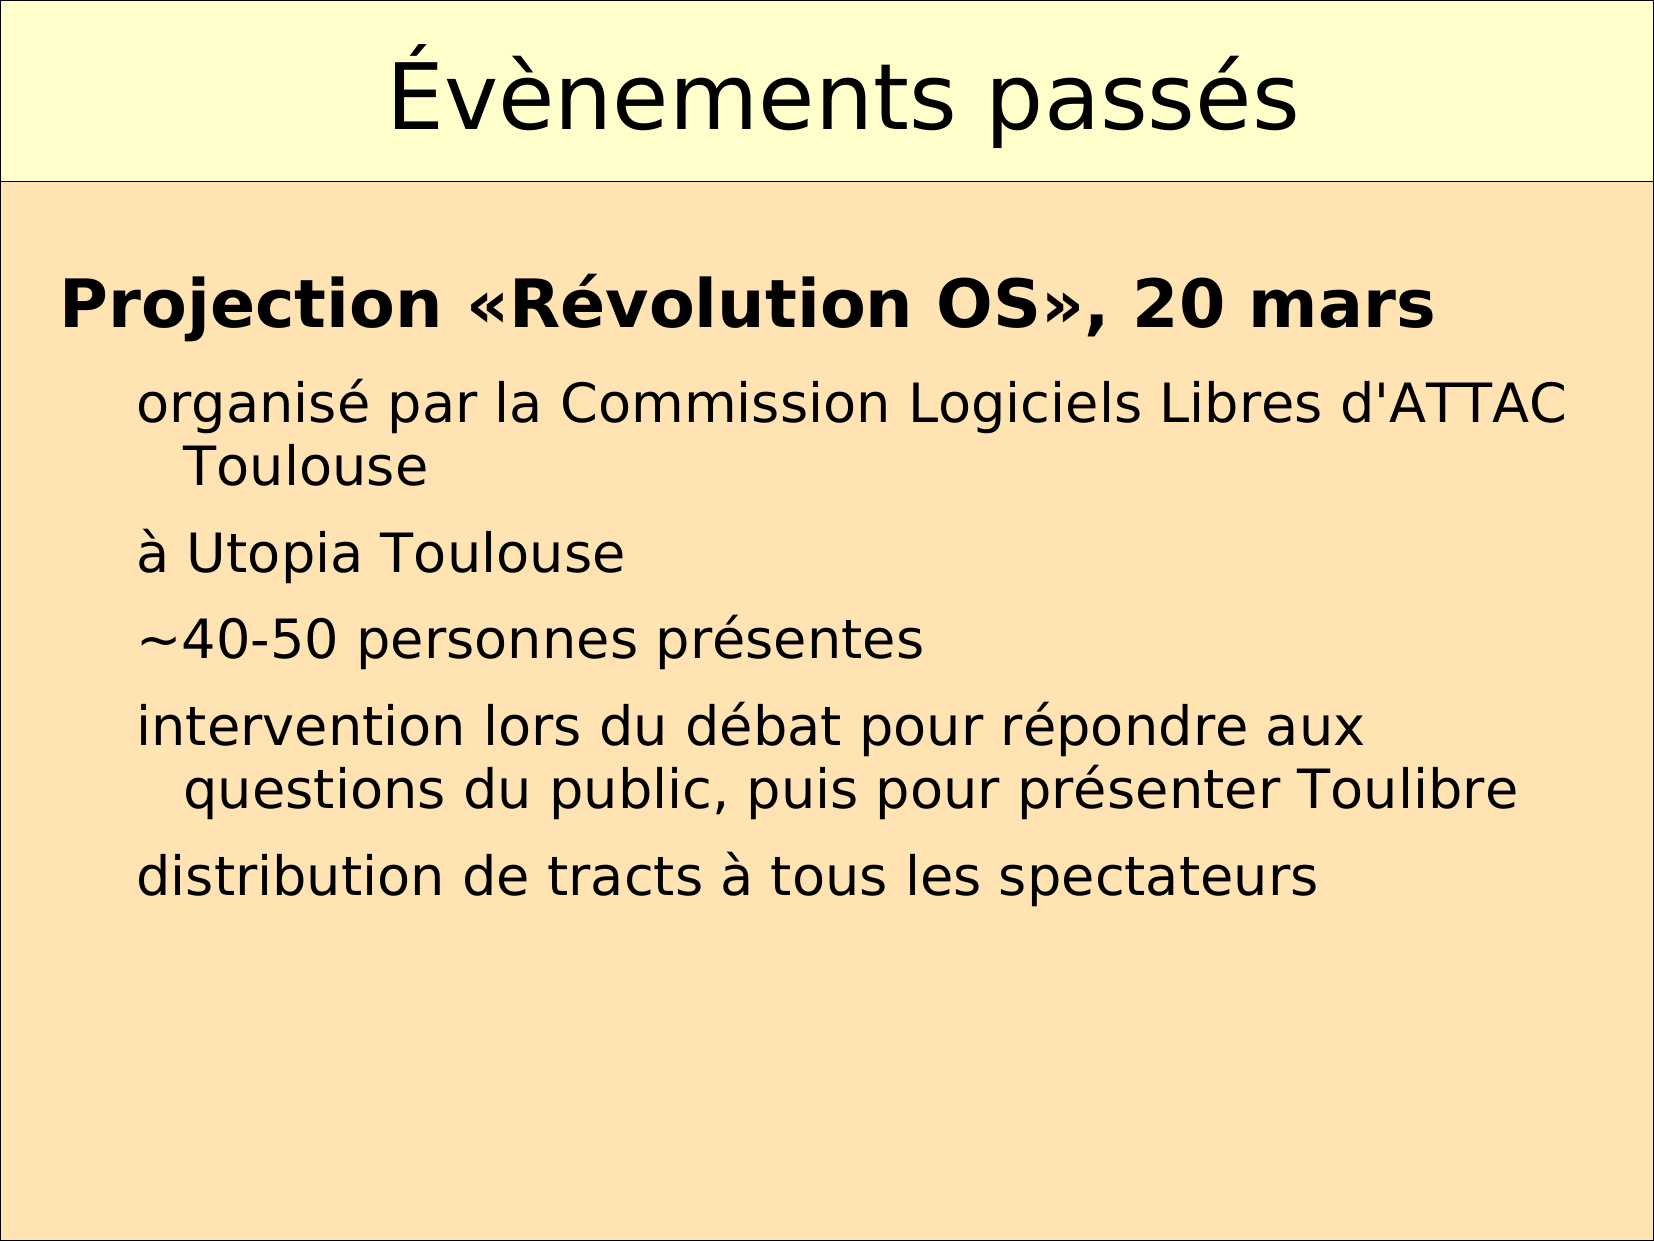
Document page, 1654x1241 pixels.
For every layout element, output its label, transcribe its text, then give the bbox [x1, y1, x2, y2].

title Évènements passés [135, 37, 1552, 158]
list Projection «Révolution OS», 20 mars organisé par la Commission Logiciels Libres d'ATTAC Toulouse à Utopia Toulouse ~40-50 personnes présentes intervention lors du débat pour répondre aux questions du public, puis pour présenter Toulibre distribution de tracts à tous les spectateurs [41, 265, 1594, 1099]
